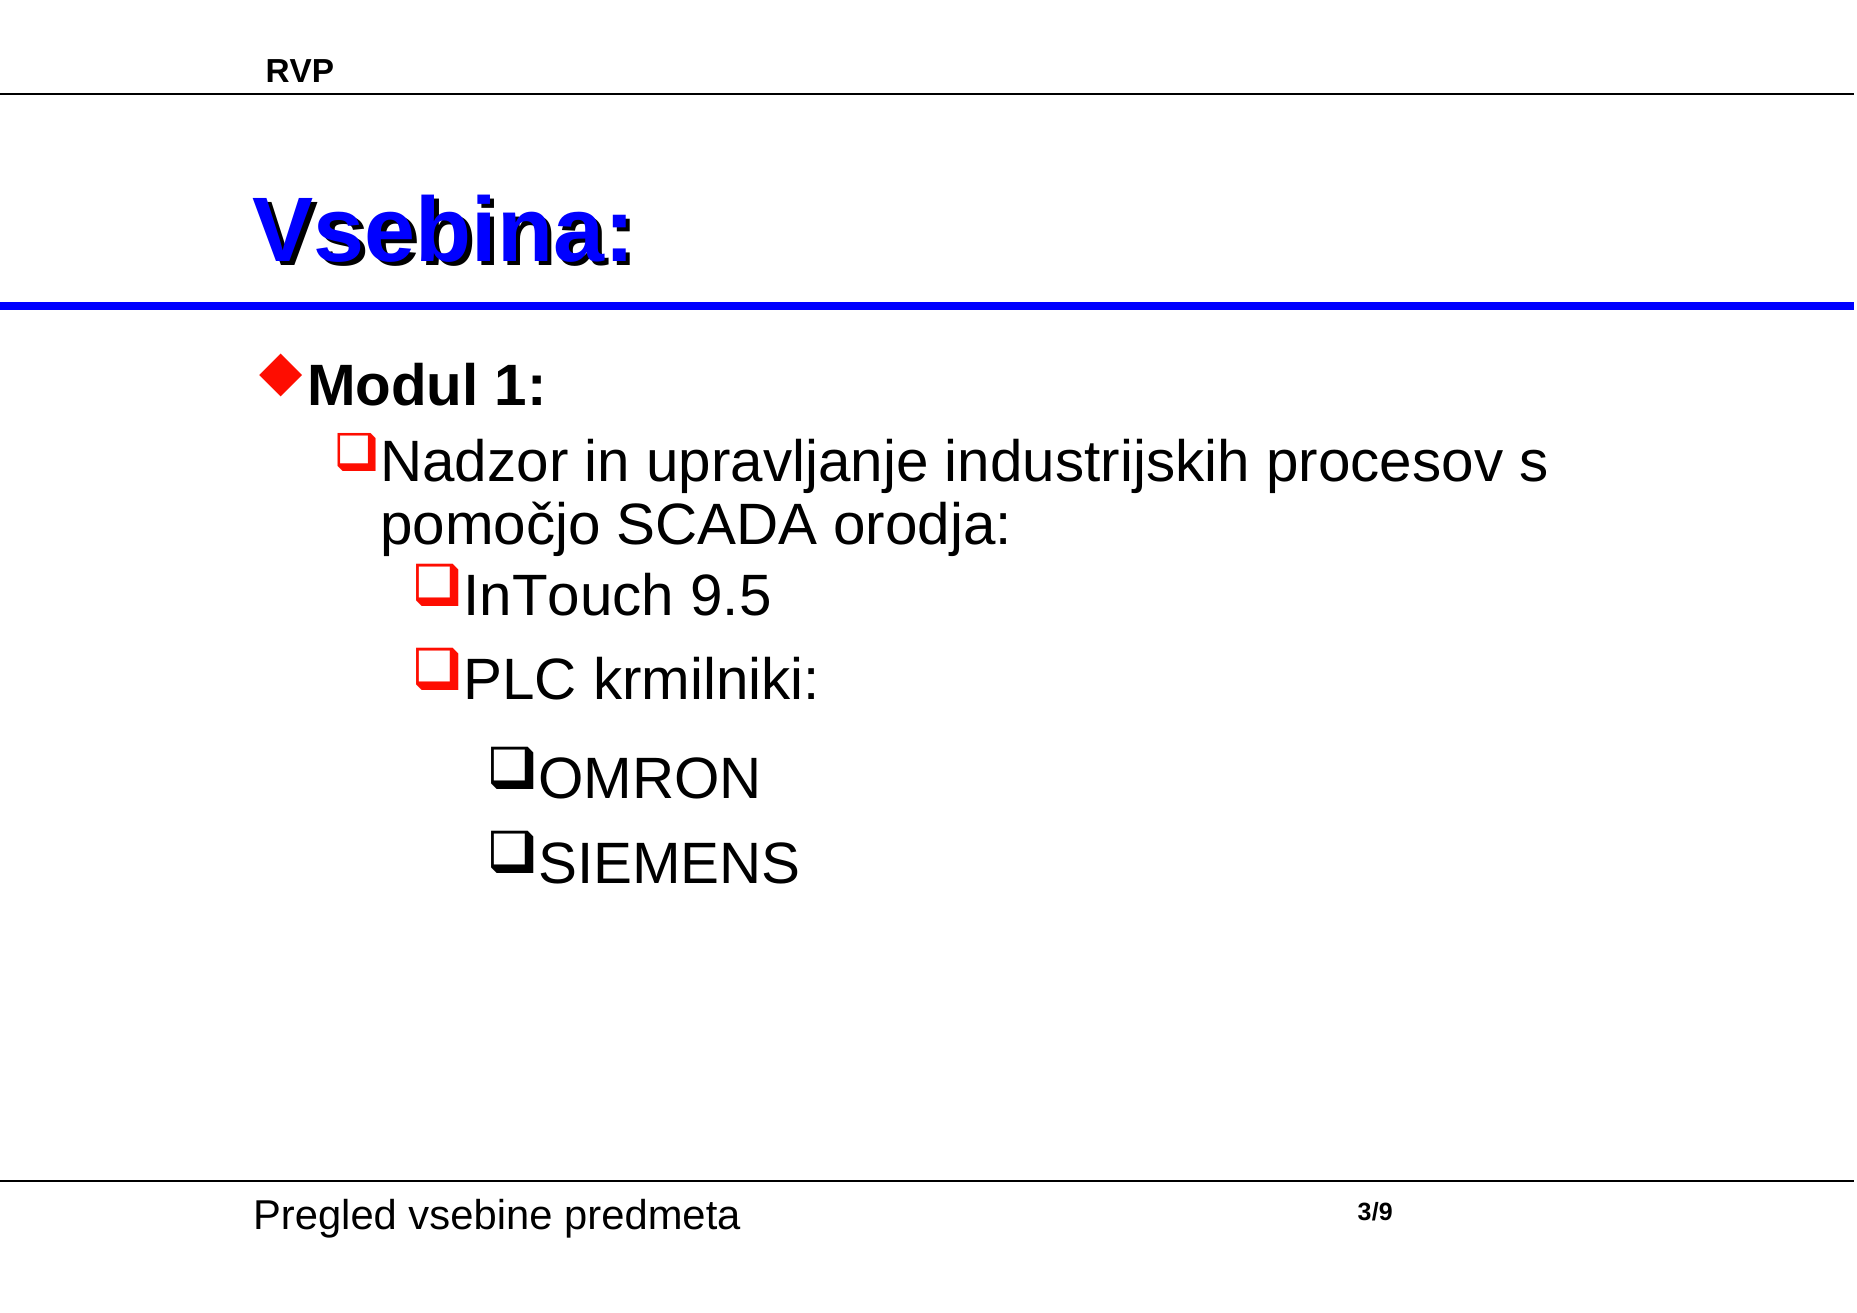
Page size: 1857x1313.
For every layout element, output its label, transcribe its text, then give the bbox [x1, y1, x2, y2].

list Modul 1: Nadzor in upravljanje industrijskih procesov s pomočjo SCADA orodja: InTouch 9.5 PLC krmilniki: OMRON SIEMENS [254, 347, 1754, 1132]
title Vsebina: [252, 143, 1629, 282]
